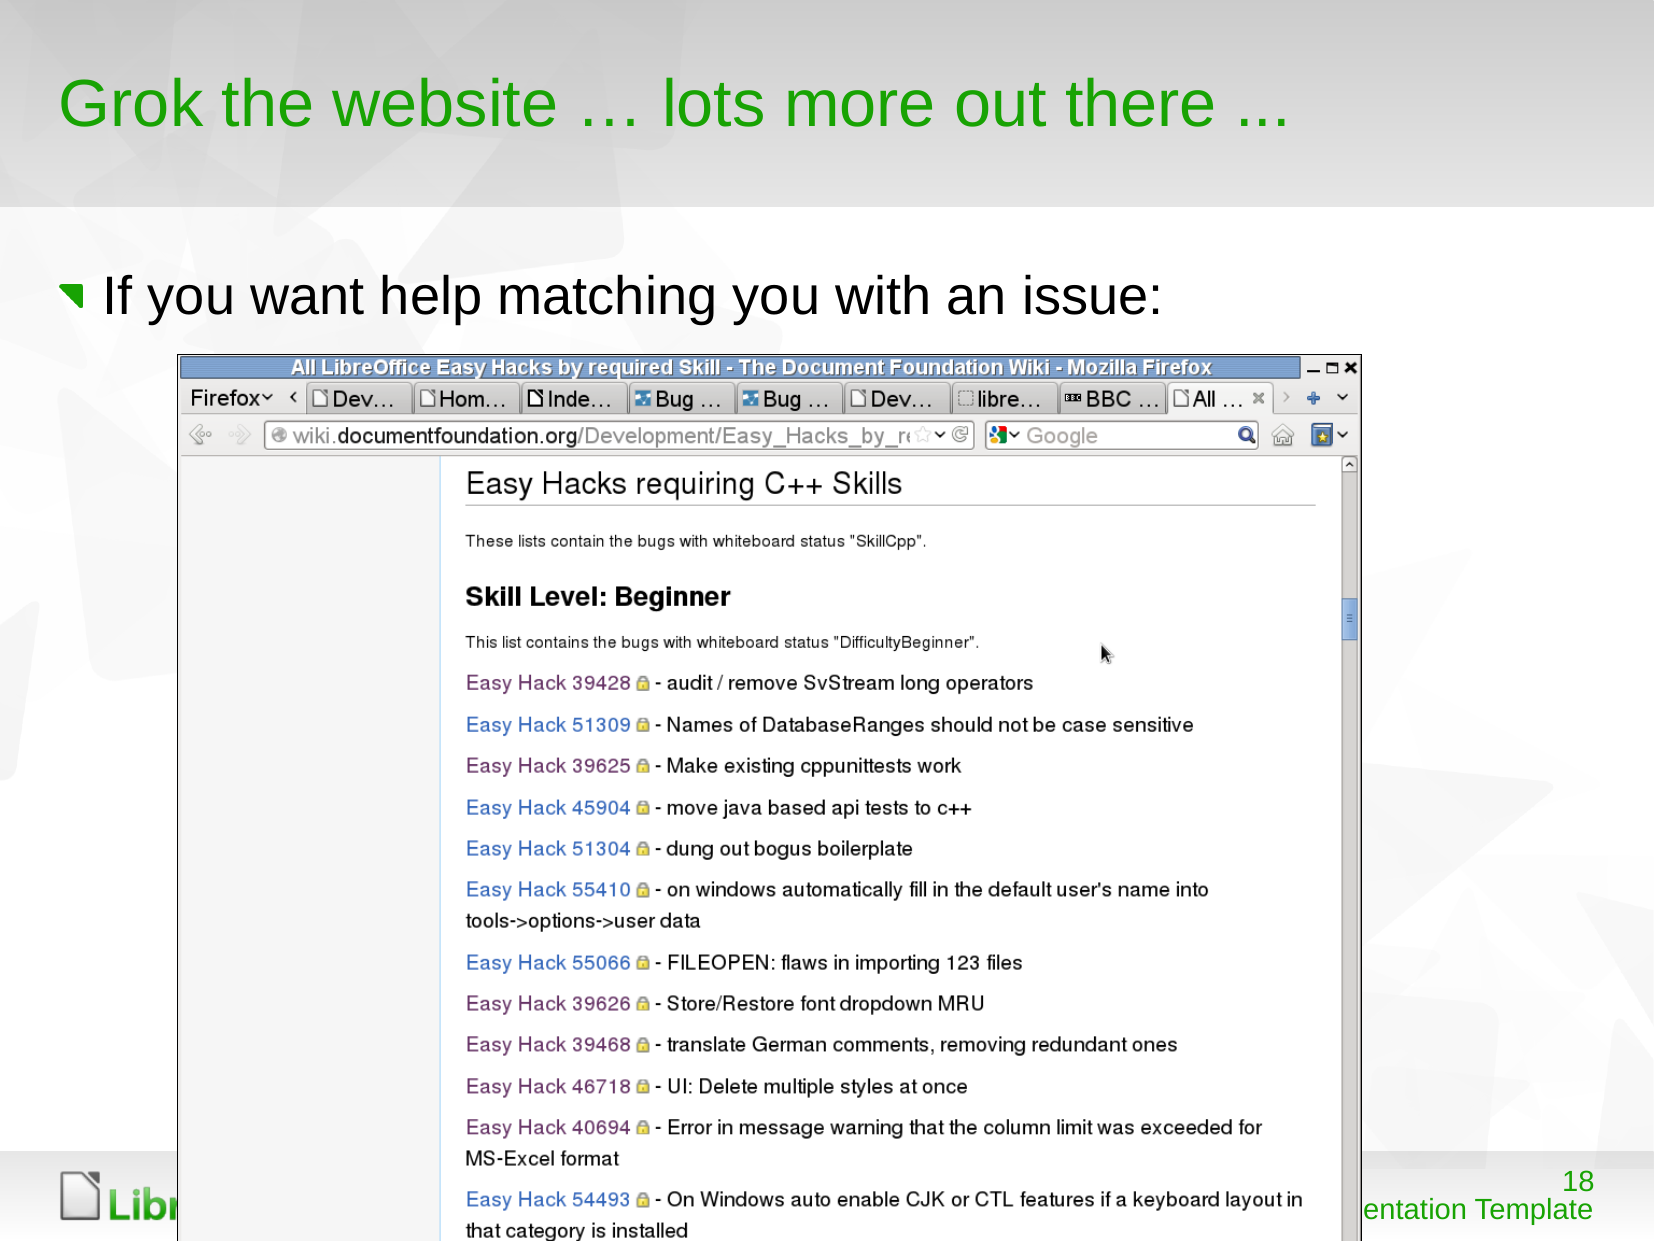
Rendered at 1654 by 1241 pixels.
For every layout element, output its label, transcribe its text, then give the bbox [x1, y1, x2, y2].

picture [41, 354, 1654, 1241]
title Grok the website … lots more out there ... [59, 29, 1595, 178]
list If you want help matching you with an issue: [59, 265, 1595, 1114]
picture [0, 0, 783, 931]
